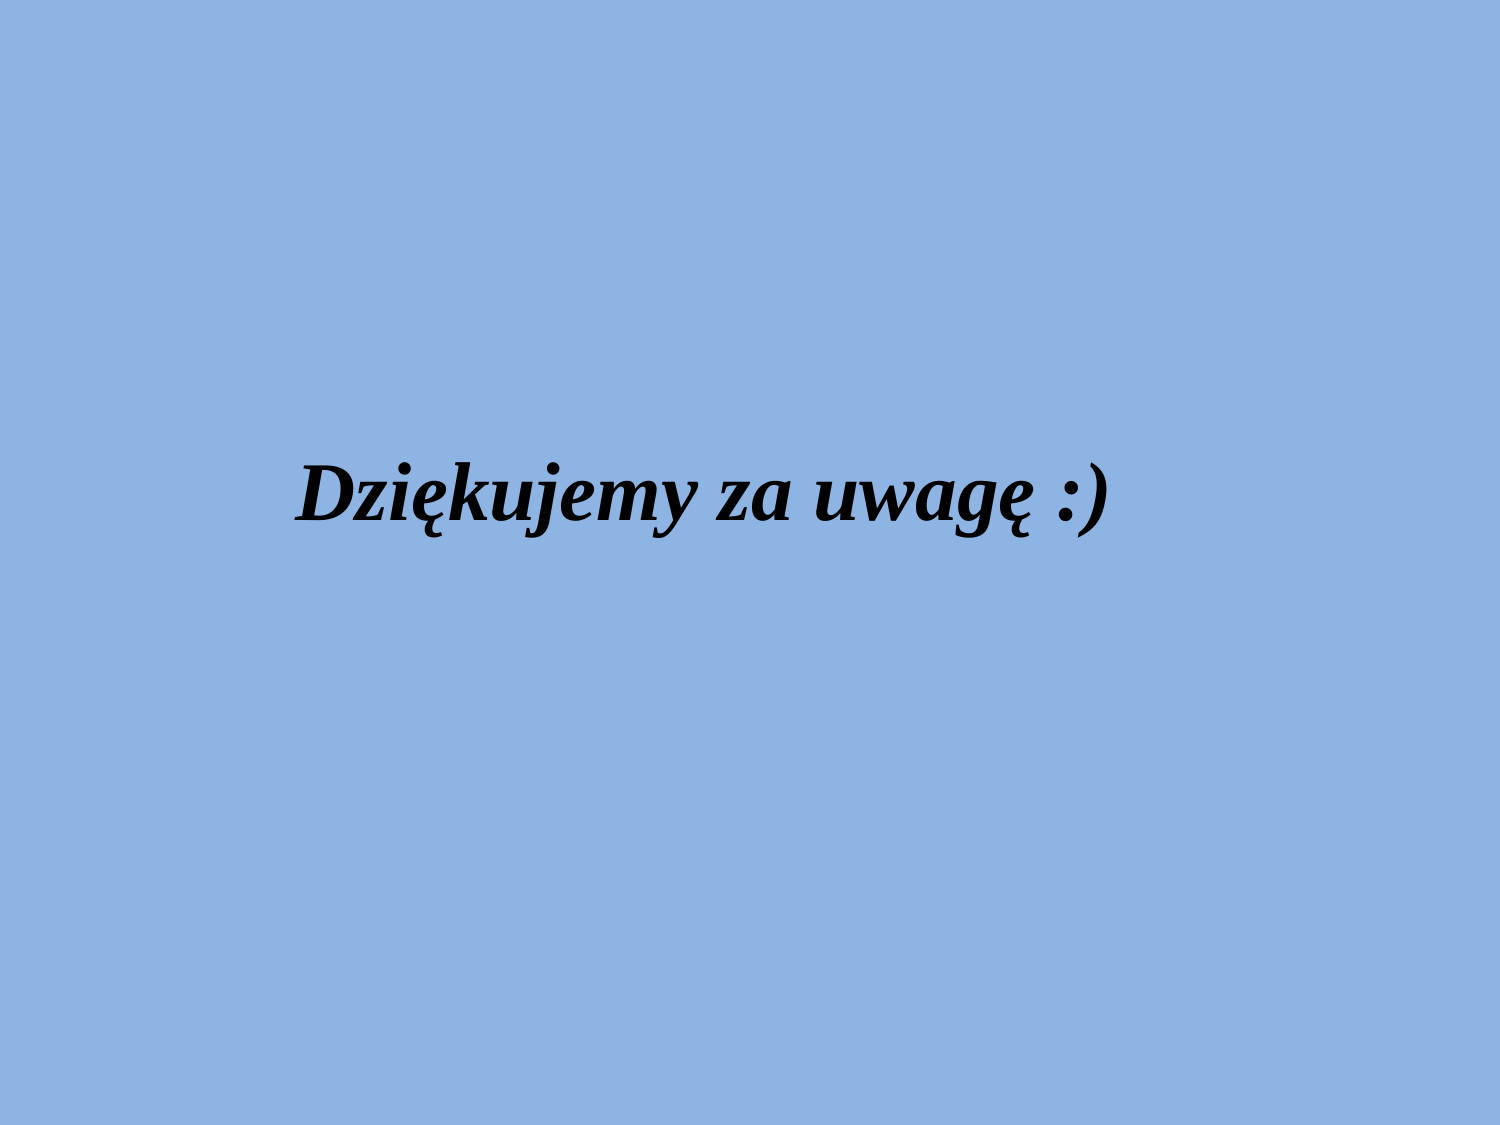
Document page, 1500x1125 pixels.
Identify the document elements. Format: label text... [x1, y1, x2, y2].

text_box Dziękujemy za uwagę :) [153, 129, 1276, 545]
